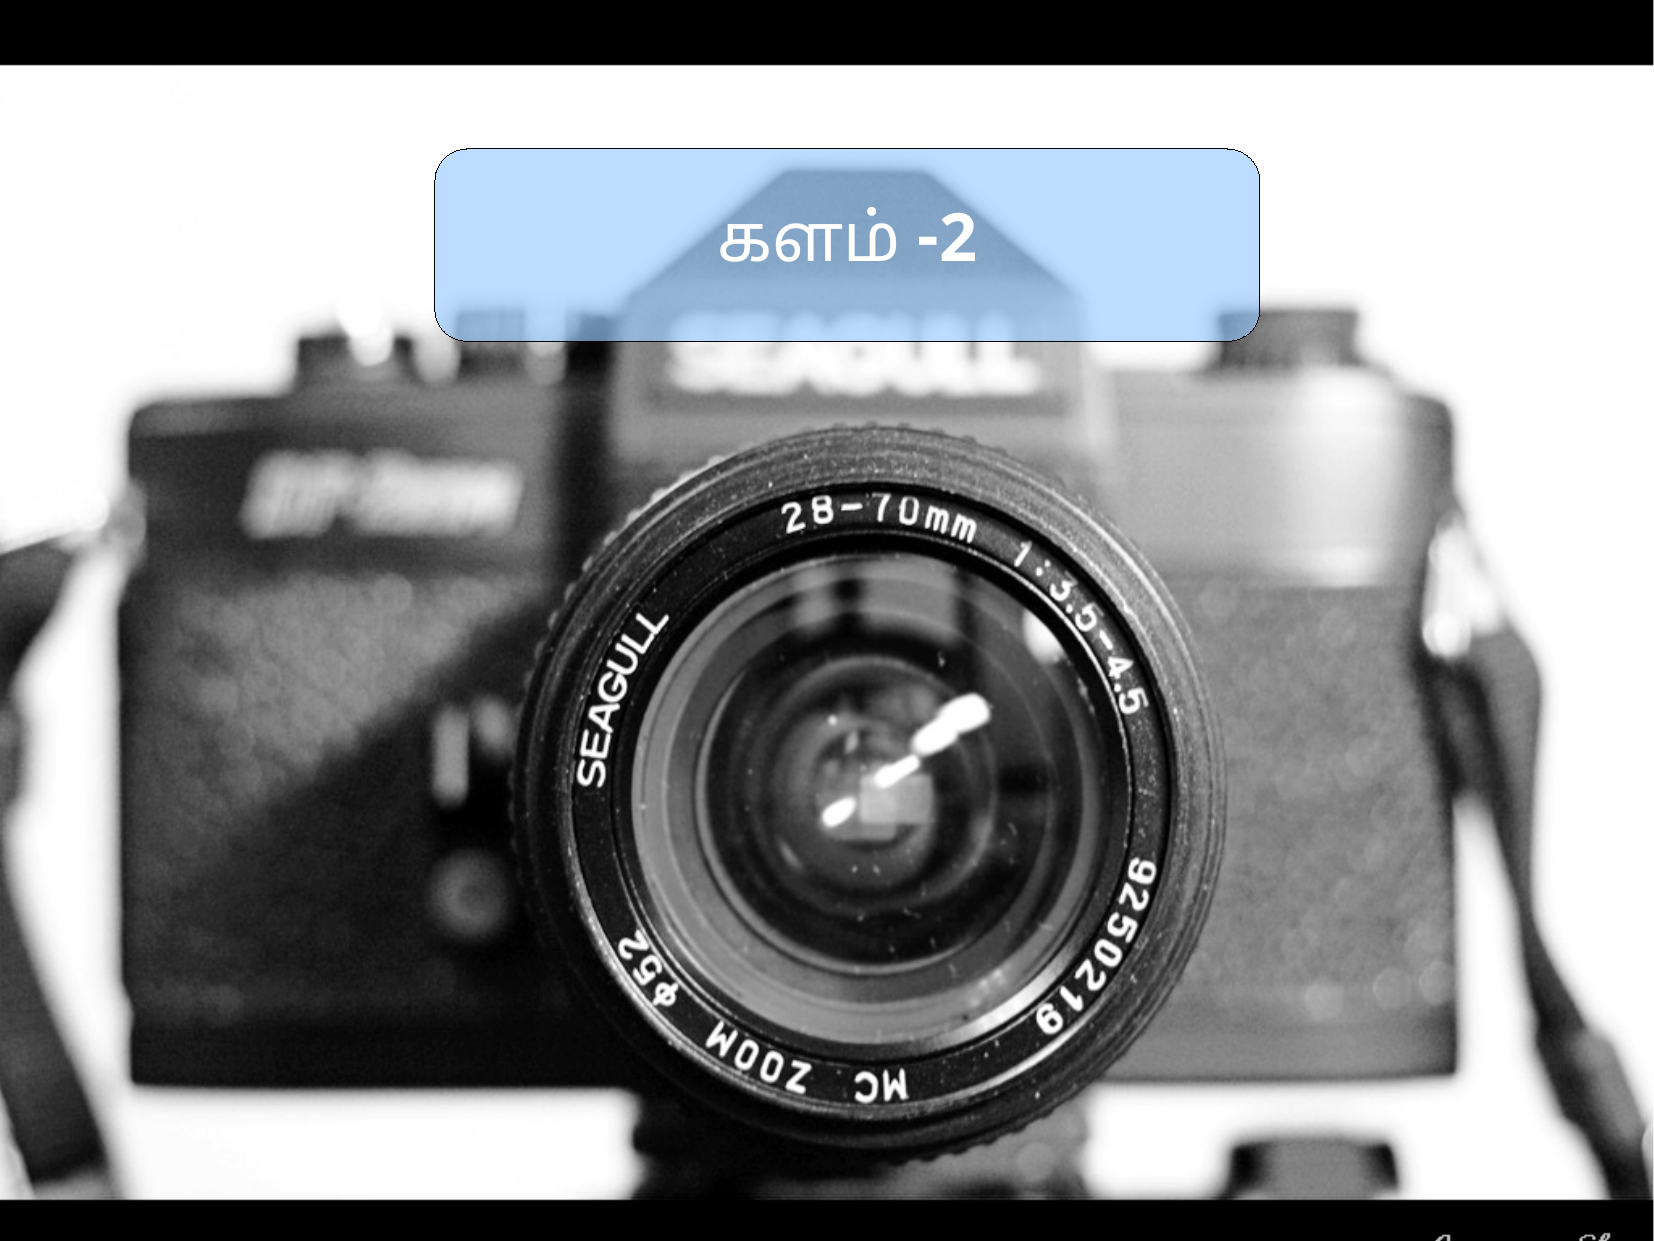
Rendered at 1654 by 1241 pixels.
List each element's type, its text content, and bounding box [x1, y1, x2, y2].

text_box களம் -2 [434, 148, 1260, 342]
picture [0, 0, 1654, 1241]
